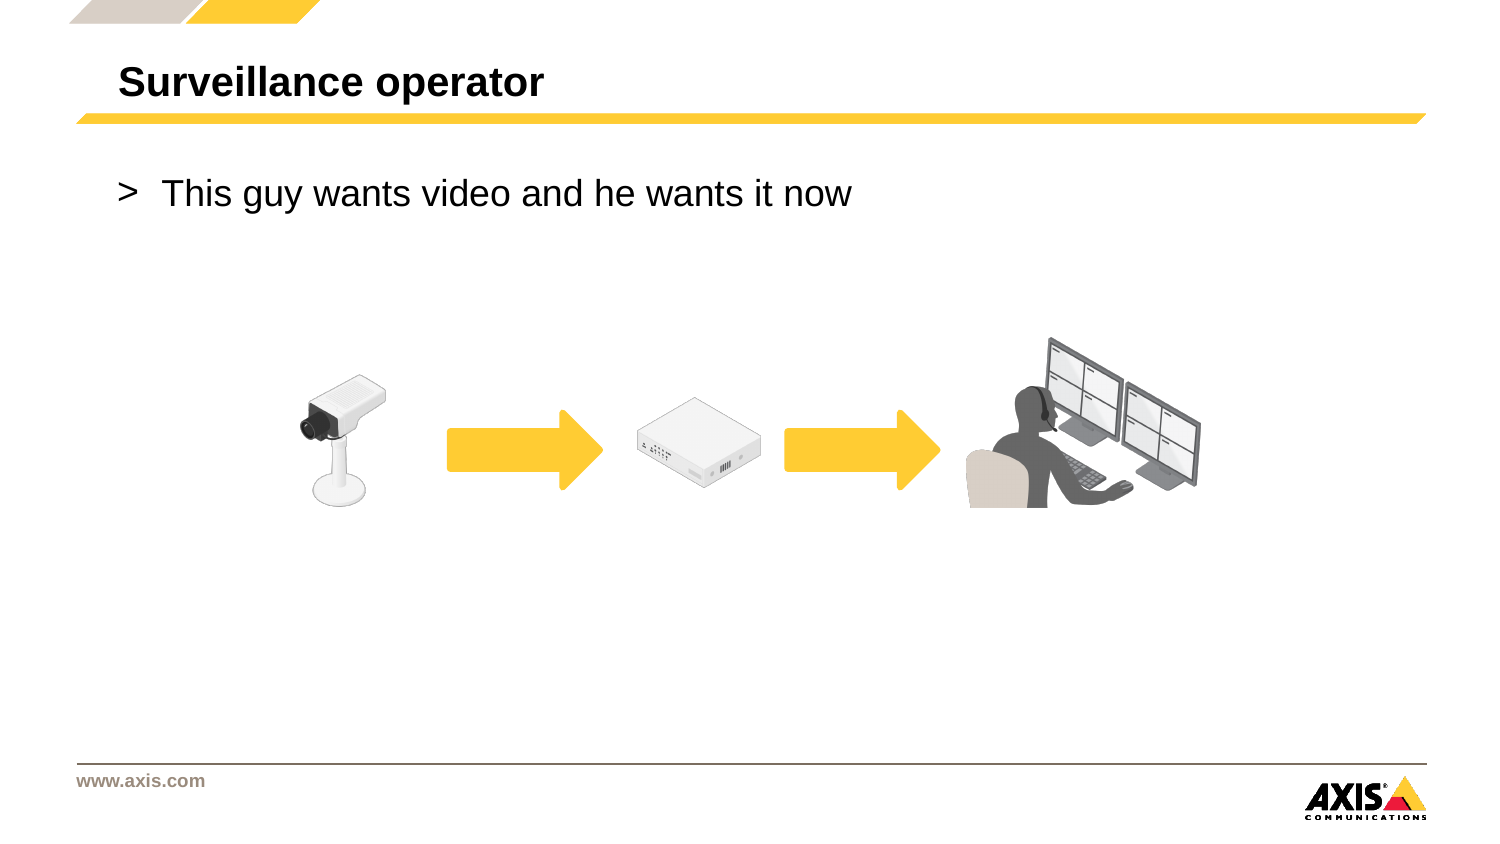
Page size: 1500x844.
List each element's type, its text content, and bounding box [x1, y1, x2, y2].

text_box [450, 412, 601, 488]
picture [1305, 776, 1426, 820]
title Surveillance operator [103, 47, 1462, 108]
picture [637, 397, 761, 488]
picture [966, 337, 1201, 508]
text_box [787, 412, 938, 488]
list This guy wants video and he wants it now [102, 161, 921, 263]
picture [300, 374, 386, 507]
